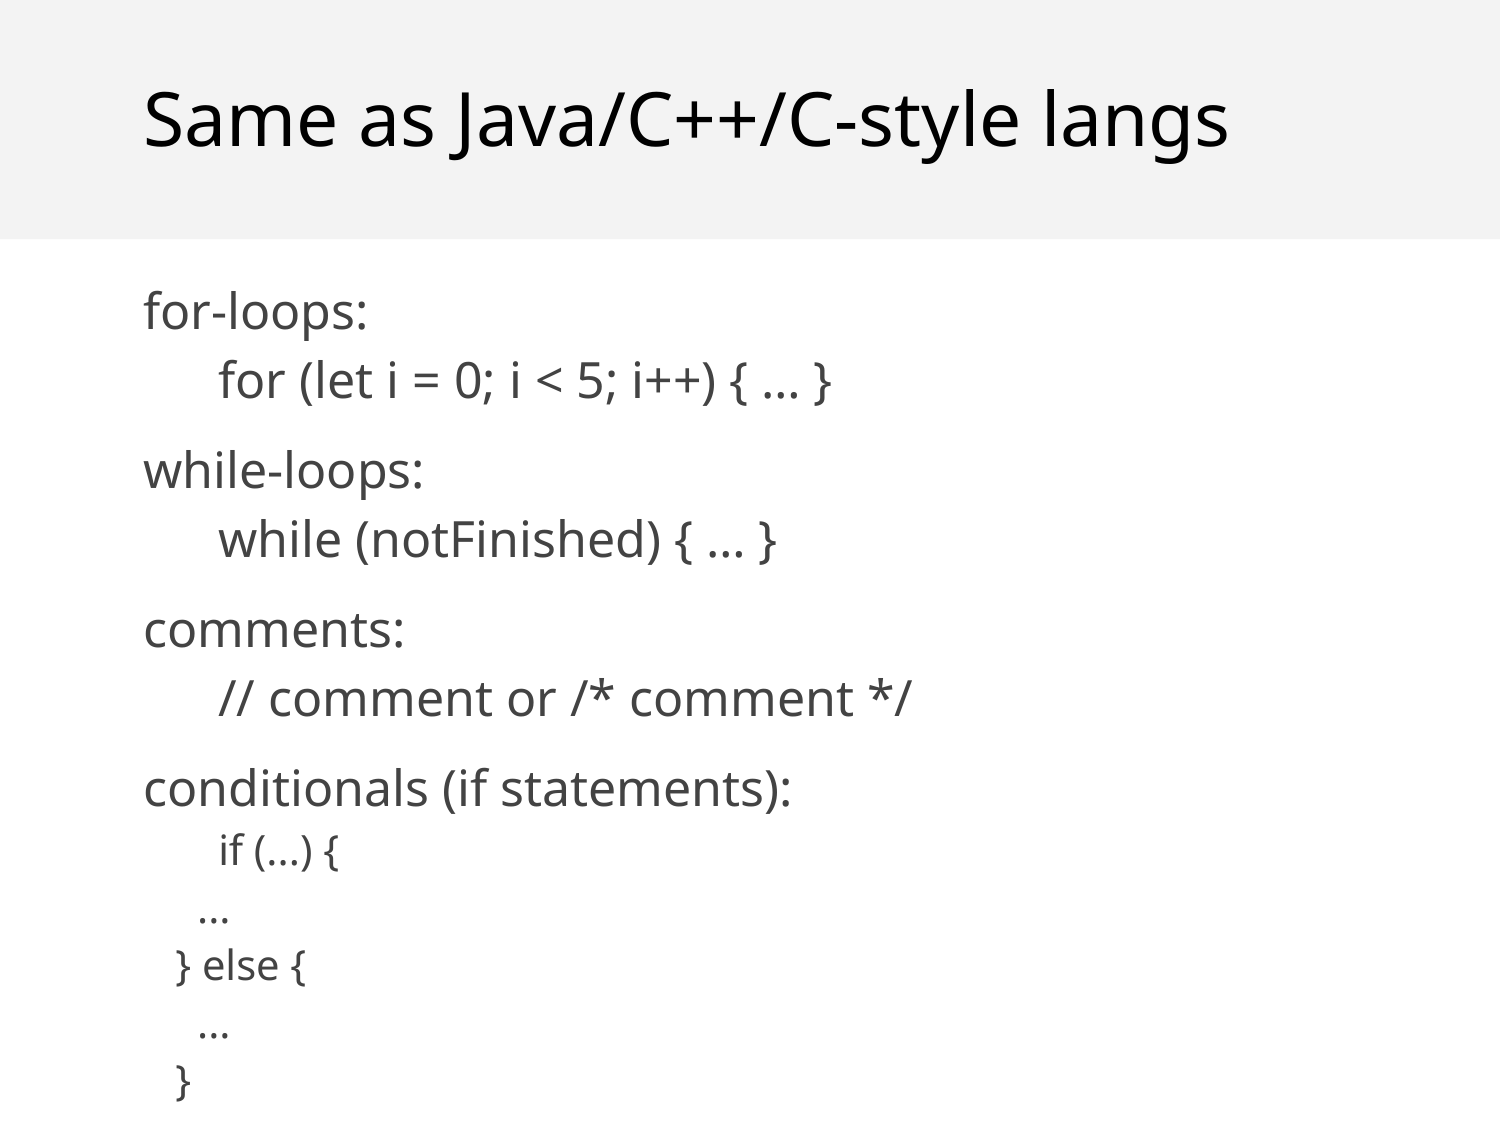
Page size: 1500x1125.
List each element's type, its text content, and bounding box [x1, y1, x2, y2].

title Same as Java/C++/C-style langs [128, 56, 1372, 183]
list for-loops: for (let i = 0; i < 5; i++) { … } while-loops: while (notFinished) { … } comments: // comment or /* comment */ conditionals (if statements): if (...) { ... } else { ... } [128, 255, 1372, 1004]
